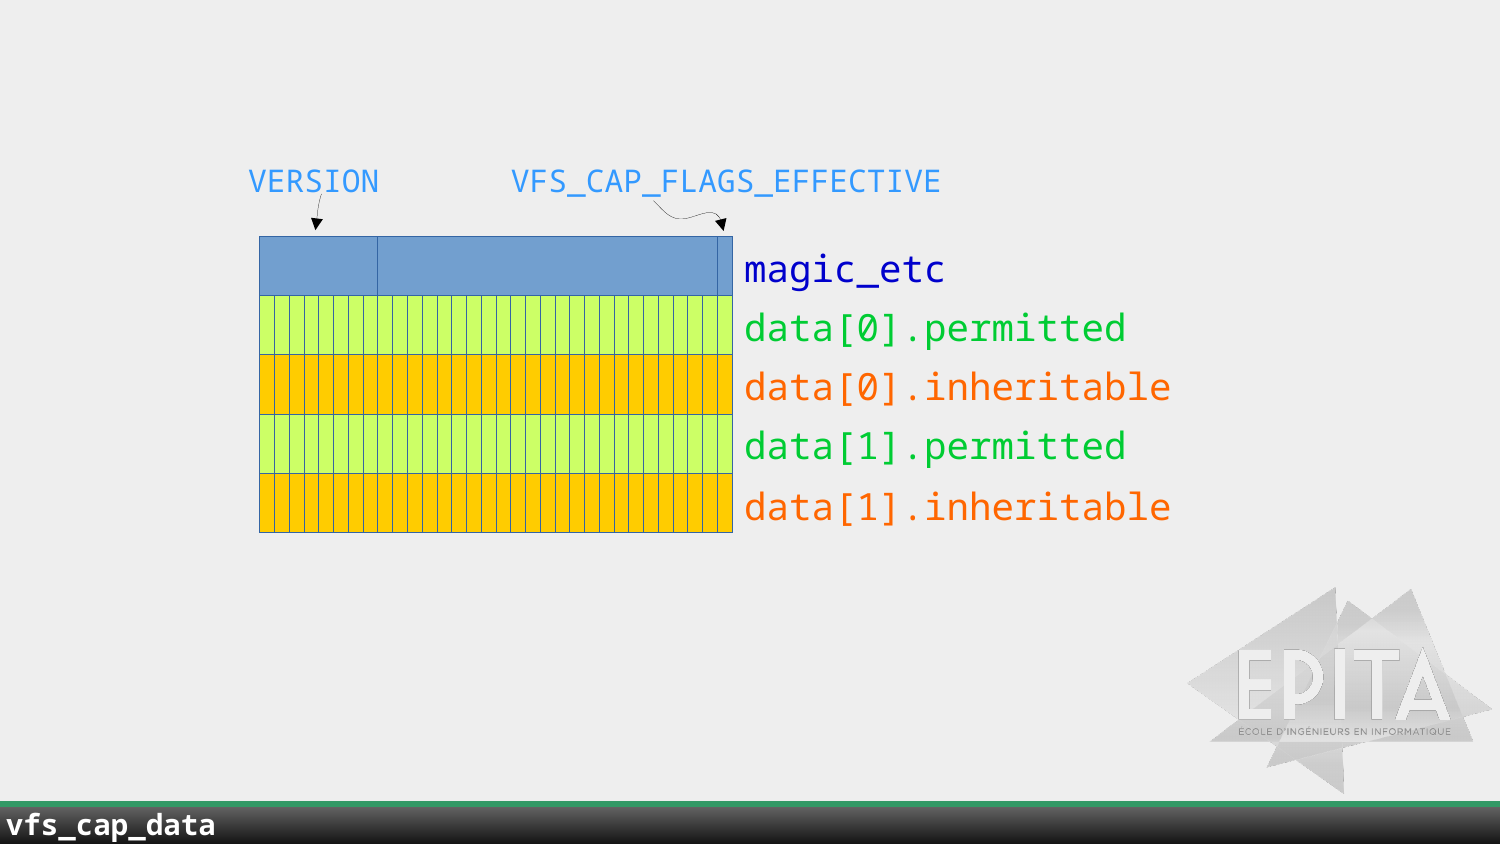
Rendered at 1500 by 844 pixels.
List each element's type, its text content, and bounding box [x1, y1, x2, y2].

text_box data[0].permitted [744, 295, 1205, 349]
text_box VFS_CAP_FLAGS_EFFECTIVE [484, 153, 969, 201]
text_box VERSION [248, 153, 426, 197]
text_box [259, 236, 733, 533]
picture [1187, 587, 1492, 794]
title vfs_cap_data [5, 801, 1075, 844]
text_box data[0].inheritable [744, 354, 1205, 413]
text_box [748, 168, 950, 236]
text_box data[1].inheritable [744, 474, 1205, 562]
text_box data[1].permitted [744, 413, 1205, 467]
text_box magic_etc [744, 236, 1205, 290]
